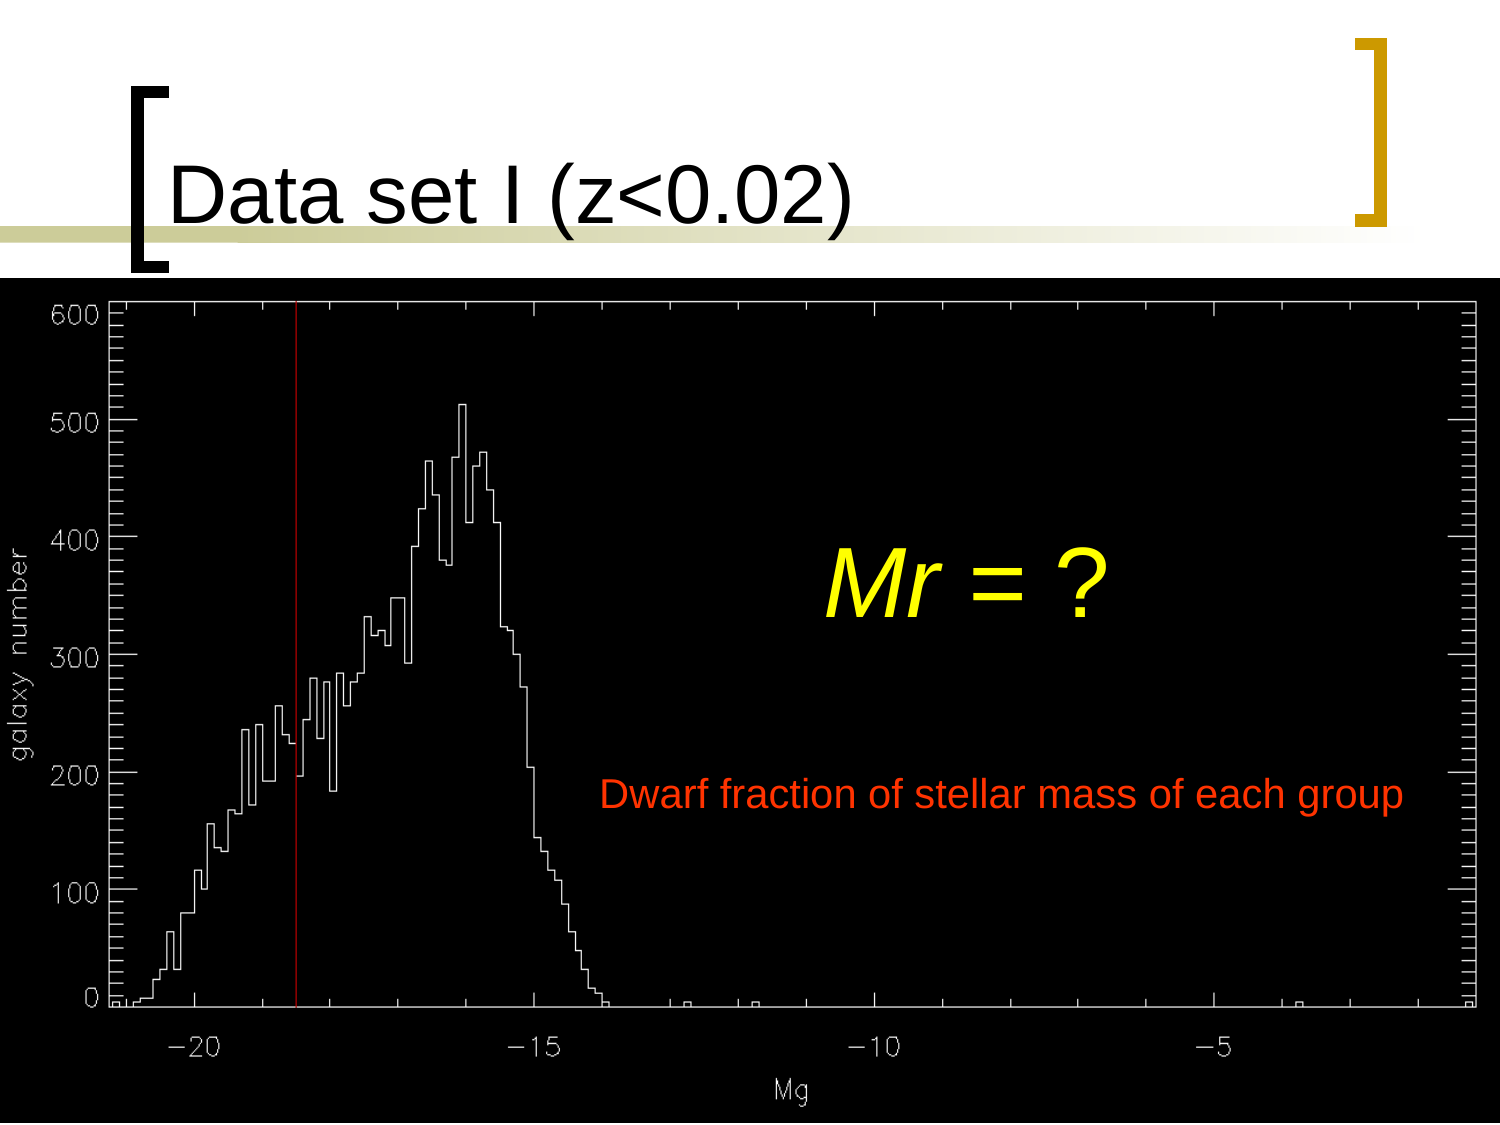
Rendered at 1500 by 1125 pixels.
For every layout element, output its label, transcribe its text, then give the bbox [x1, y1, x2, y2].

text_box Dwarf fraction of stellar mass of each group [584, 759, 1424, 825]
text_box Mr = ? [809, 510, 1270, 646]
title Data set I (z<0.02) [152, 15, 1328, 248]
picture [0, 278, 1500, 1123]
